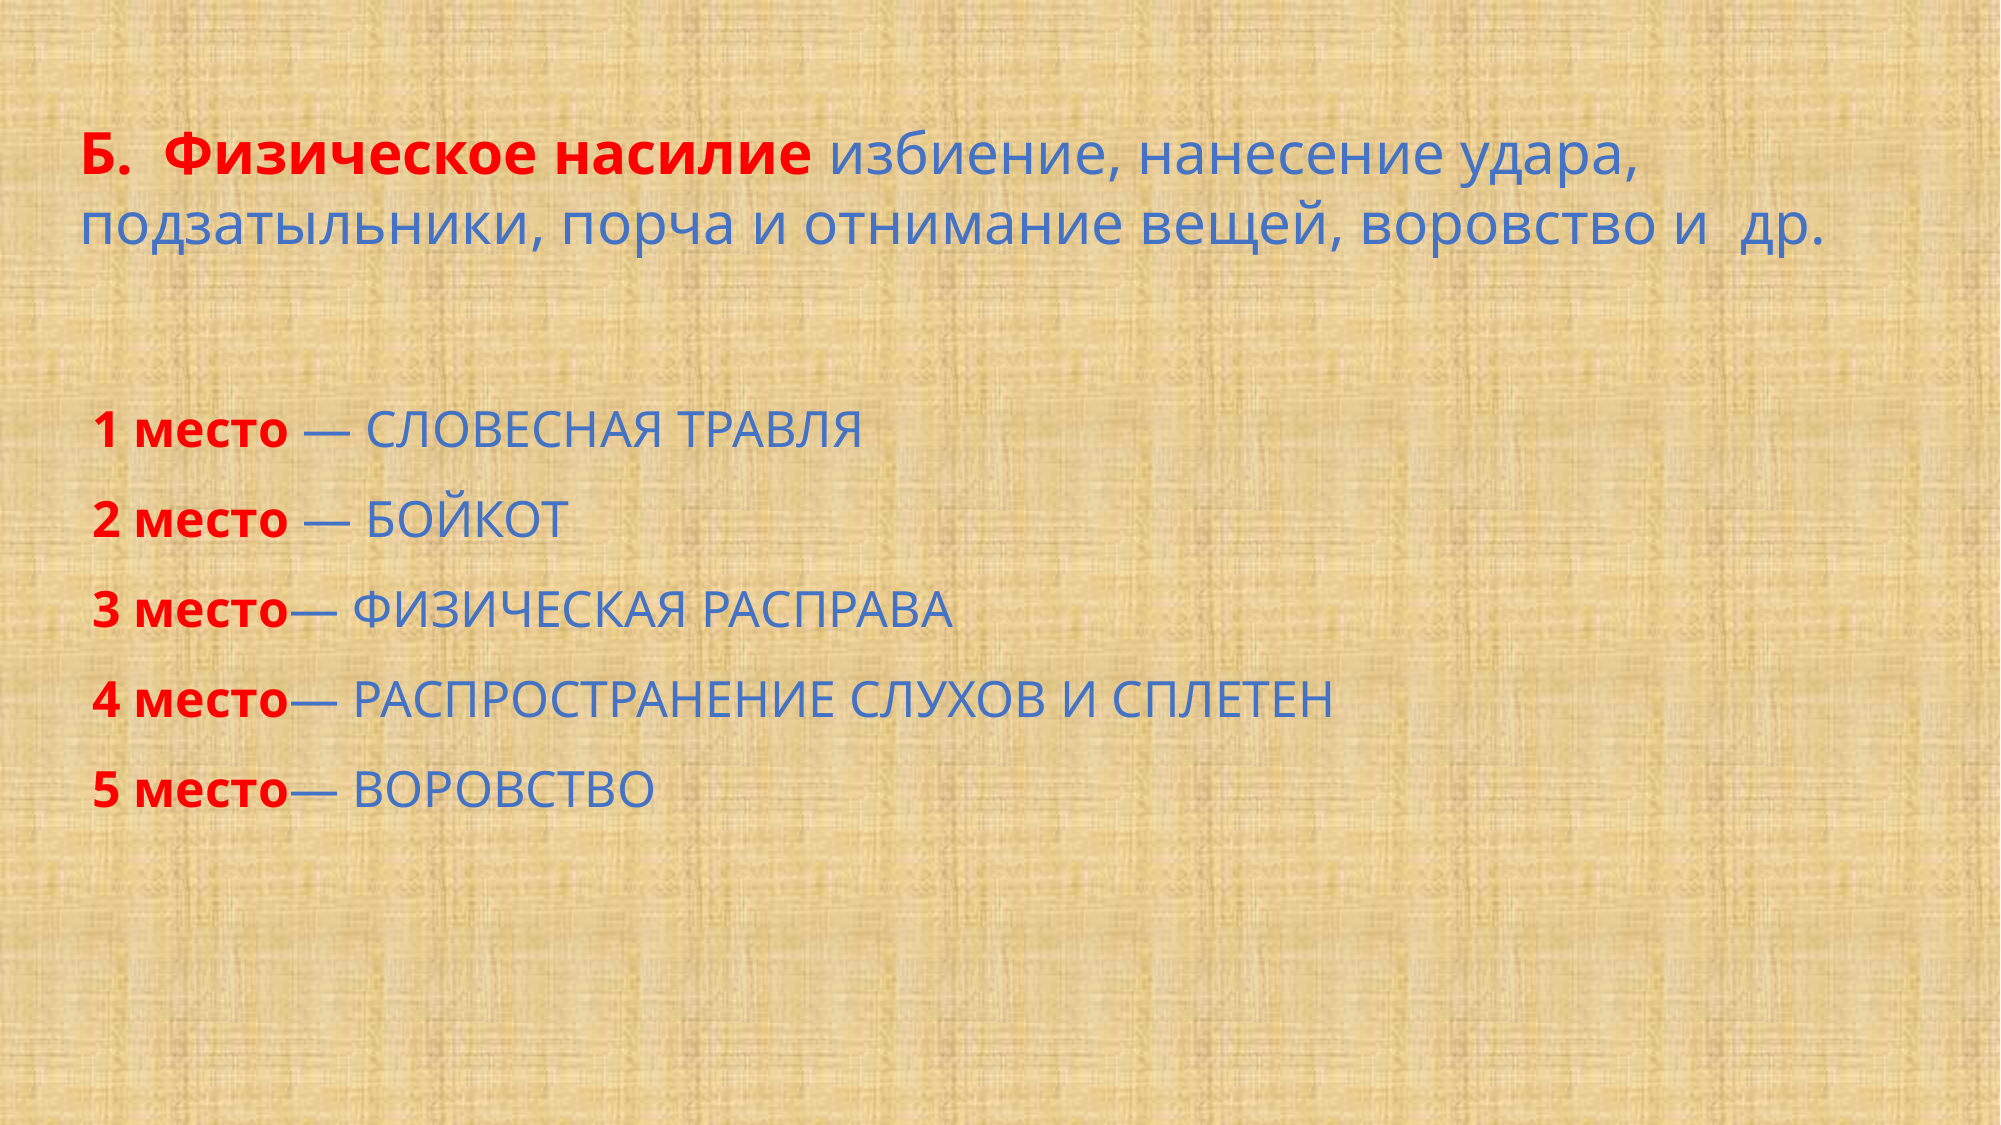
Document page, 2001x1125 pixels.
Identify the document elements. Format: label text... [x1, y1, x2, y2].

text_box 1 место — СЛОВЕСНАЯ ТРАВЛЯ 2 место — БОЙКОТ 3 место— ФИЗИЧЕСКАЯ РАСПРАВА 4 место— РАСПРОСТРАНЕНИЕ СЛУХОВ И СПЛЕТЕН 5 место— ВОРОВСТВО [77, 360, 1773, 795]
text_box Б. Физическое насилие избиение, нанесение удара, подзатыльники, порча и отнимание вещей, воровство и др. [64, 108, 1868, 360]
picture [0, 0, 2001, 1125]
